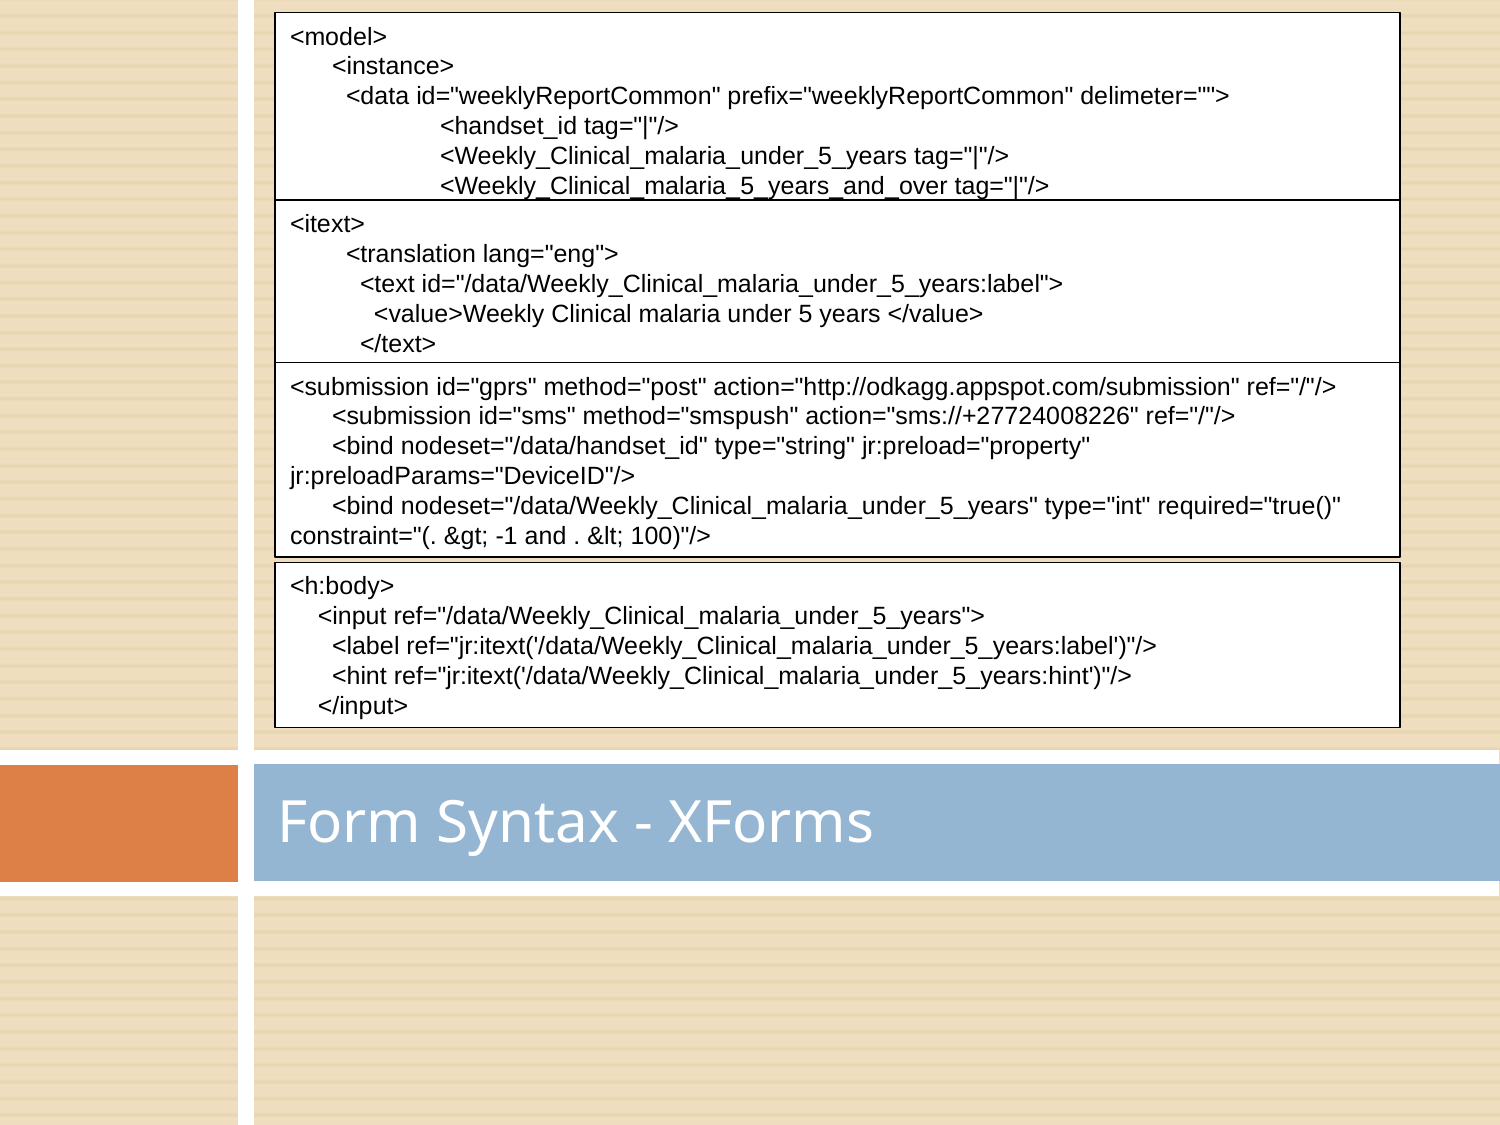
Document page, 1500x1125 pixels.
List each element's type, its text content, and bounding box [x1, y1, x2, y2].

text_box <submission id="gprs" method="post" action="http://odkagg.appspot.com/submission" ref="/"/> <submission id="sms" method="smspush" action="sms://+27724008226" ref="/"/> <bind nodeset="/data/handset_id" type="string" jr:preload="property" jr:preloadParams="DeviceID"/> <bind nodeset="/data/Weekly_Clinical_malaria_under_5_years" type="int" required="true()" constraint="(. &gt; -1 and . &lt; 100)"/> [275, 362, 1400, 557]
text_box <itext> <translation lang="eng"> <text id="/data/Weekly_Clinical_malaria_under_5_years:label"> <value>Weekly Clinical malaria under 5 years </value> </text> [275, 200, 1400, 362]
text_box <h:body> <input ref="/data/Weekly_Clinical_malaria_under_5_years"> <label ref="jr:itext('/data/Weekly_Clinical_malaria_under_5_years:label')"/> <hint ref="jr:itext('/data/Weekly_Clinical_malaria_under_5_years:hint')"/> </input> [275, 563, 1400, 727]
title Form Syntax - XForms [262, 762, 1463, 876]
text_box <model> <instance> <data id="weeklyReportCommon" prefix="weeklyReportCommon" delimeter=""> <handset_id tag="|"/> <Weekly_Clinical_malaria_under_5_years tag="|"/> <Weekly_Clinical_malaria_5_years_and_over tag="|"/> [275, 12, 1400, 200]
